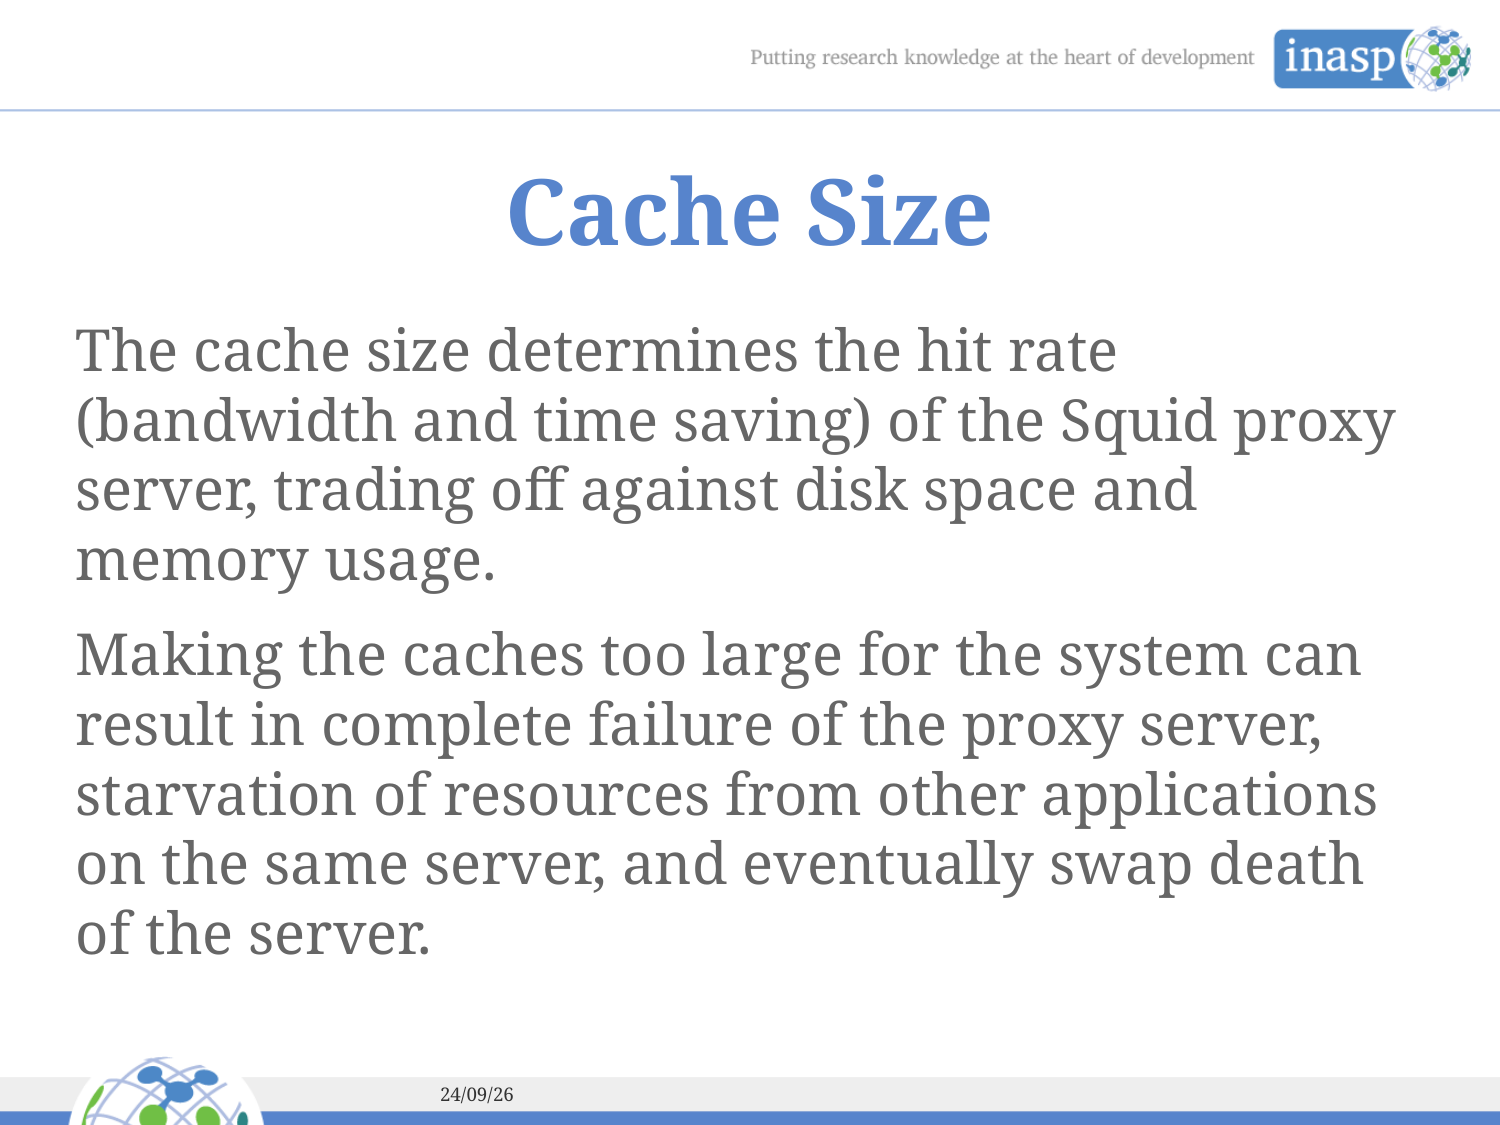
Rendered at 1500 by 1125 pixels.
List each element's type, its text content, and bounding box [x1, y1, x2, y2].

list The cache size determines the hit rate (bandwidth and time saving) of the Squid proxy server, trading off against disk space and memory usage. Making the caches too large for the system can result in complete failure of the proxy server, starvation of resources from other applications on the same server, and eventually swap death of the server. [75, 313, 1426, 967]
title Cache Size [75, 129, 1426, 313]
picture [0, 0, 1500, 1125]
